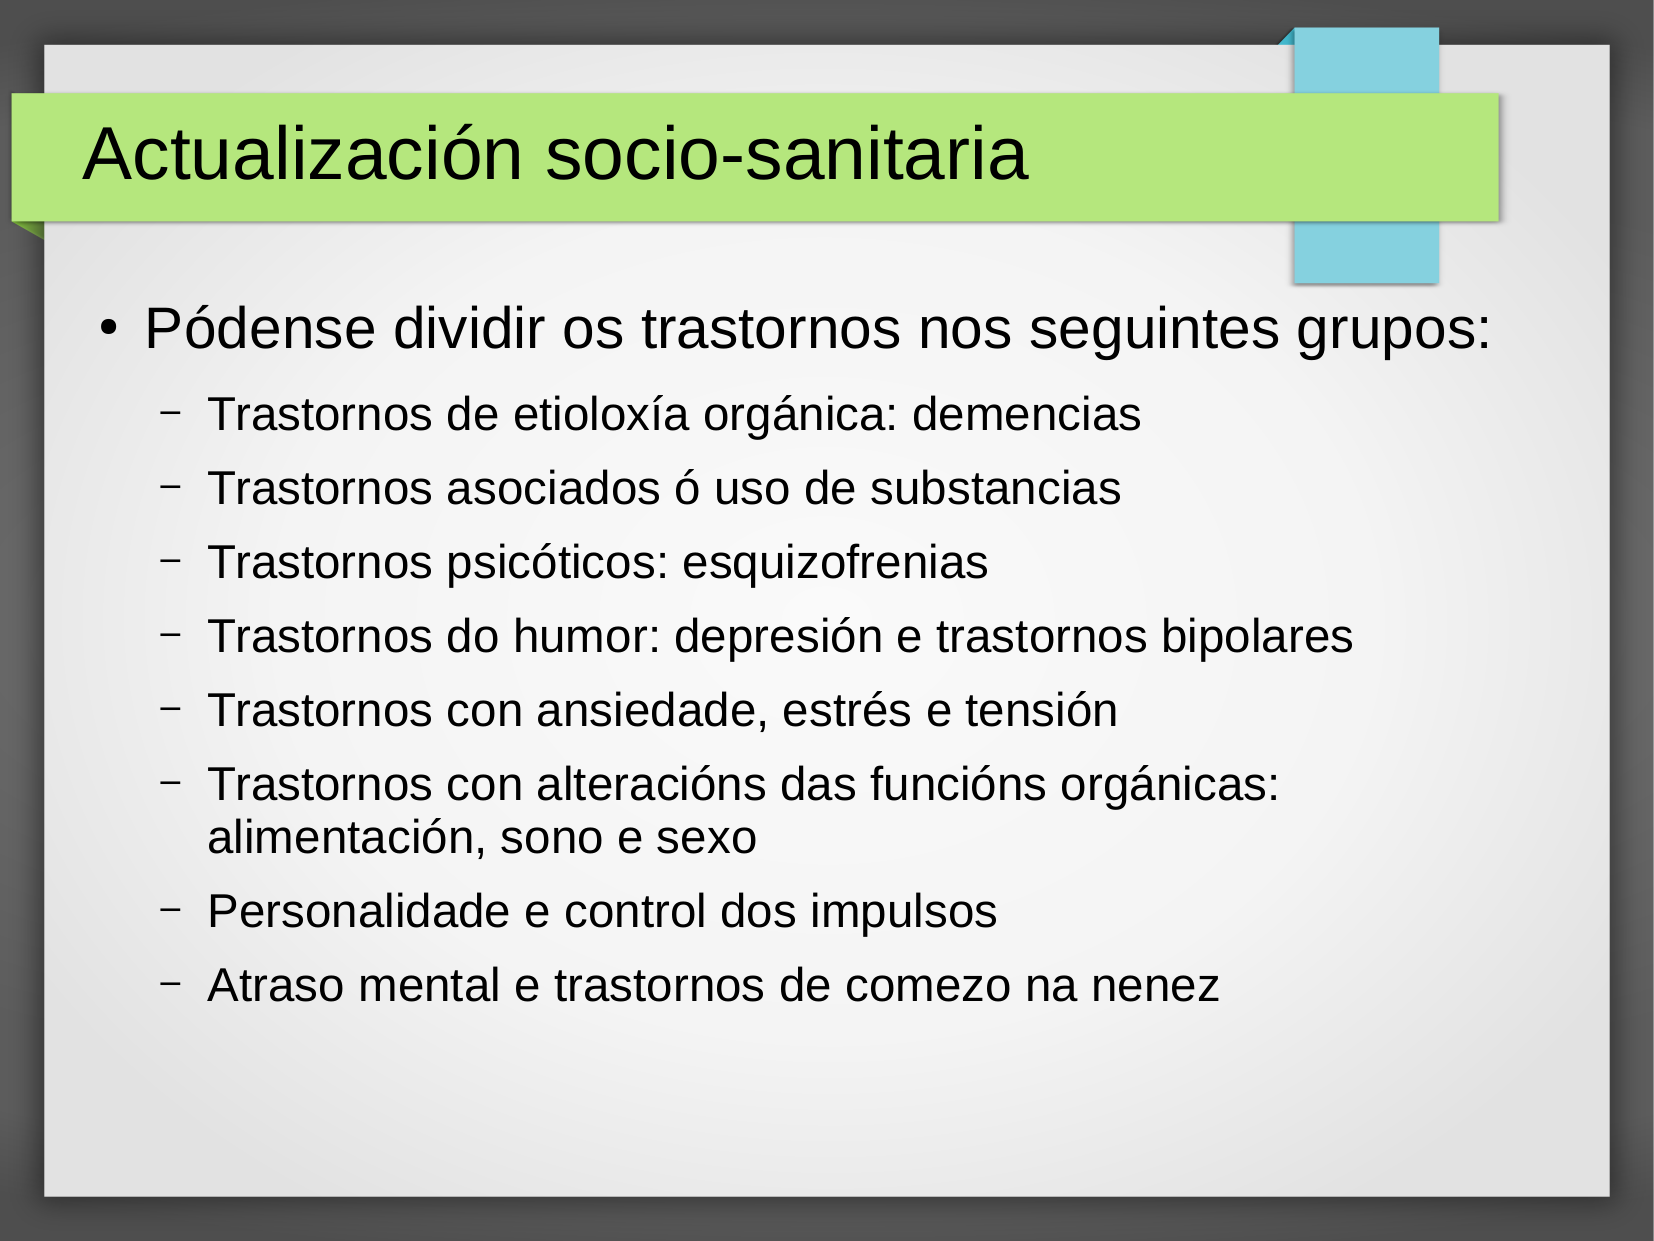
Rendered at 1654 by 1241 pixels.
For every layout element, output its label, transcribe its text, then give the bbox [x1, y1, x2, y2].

title Actualización socio-sanitaria [82, 94, 1264, 213]
list Pódense dividir os trastornos nos seguintes grupos: Trastornos de etioloxía orgánica: demencias Trastornos asociados ó uso de substancias Trastornos psicóticos: esquizofrenias Trastornos do humor: depresión e trastornos bipolares Trastornos con ansiedade, estrés e tensión Trastornos con alteracións das funcións orgánicas: alimentación, sono e sexo Personalidade e control dos impulsos Atraso mental e trastornos de comezo na nenez [82, 295, 1571, 1015]
picture [0, 0, 1654, 1241]
